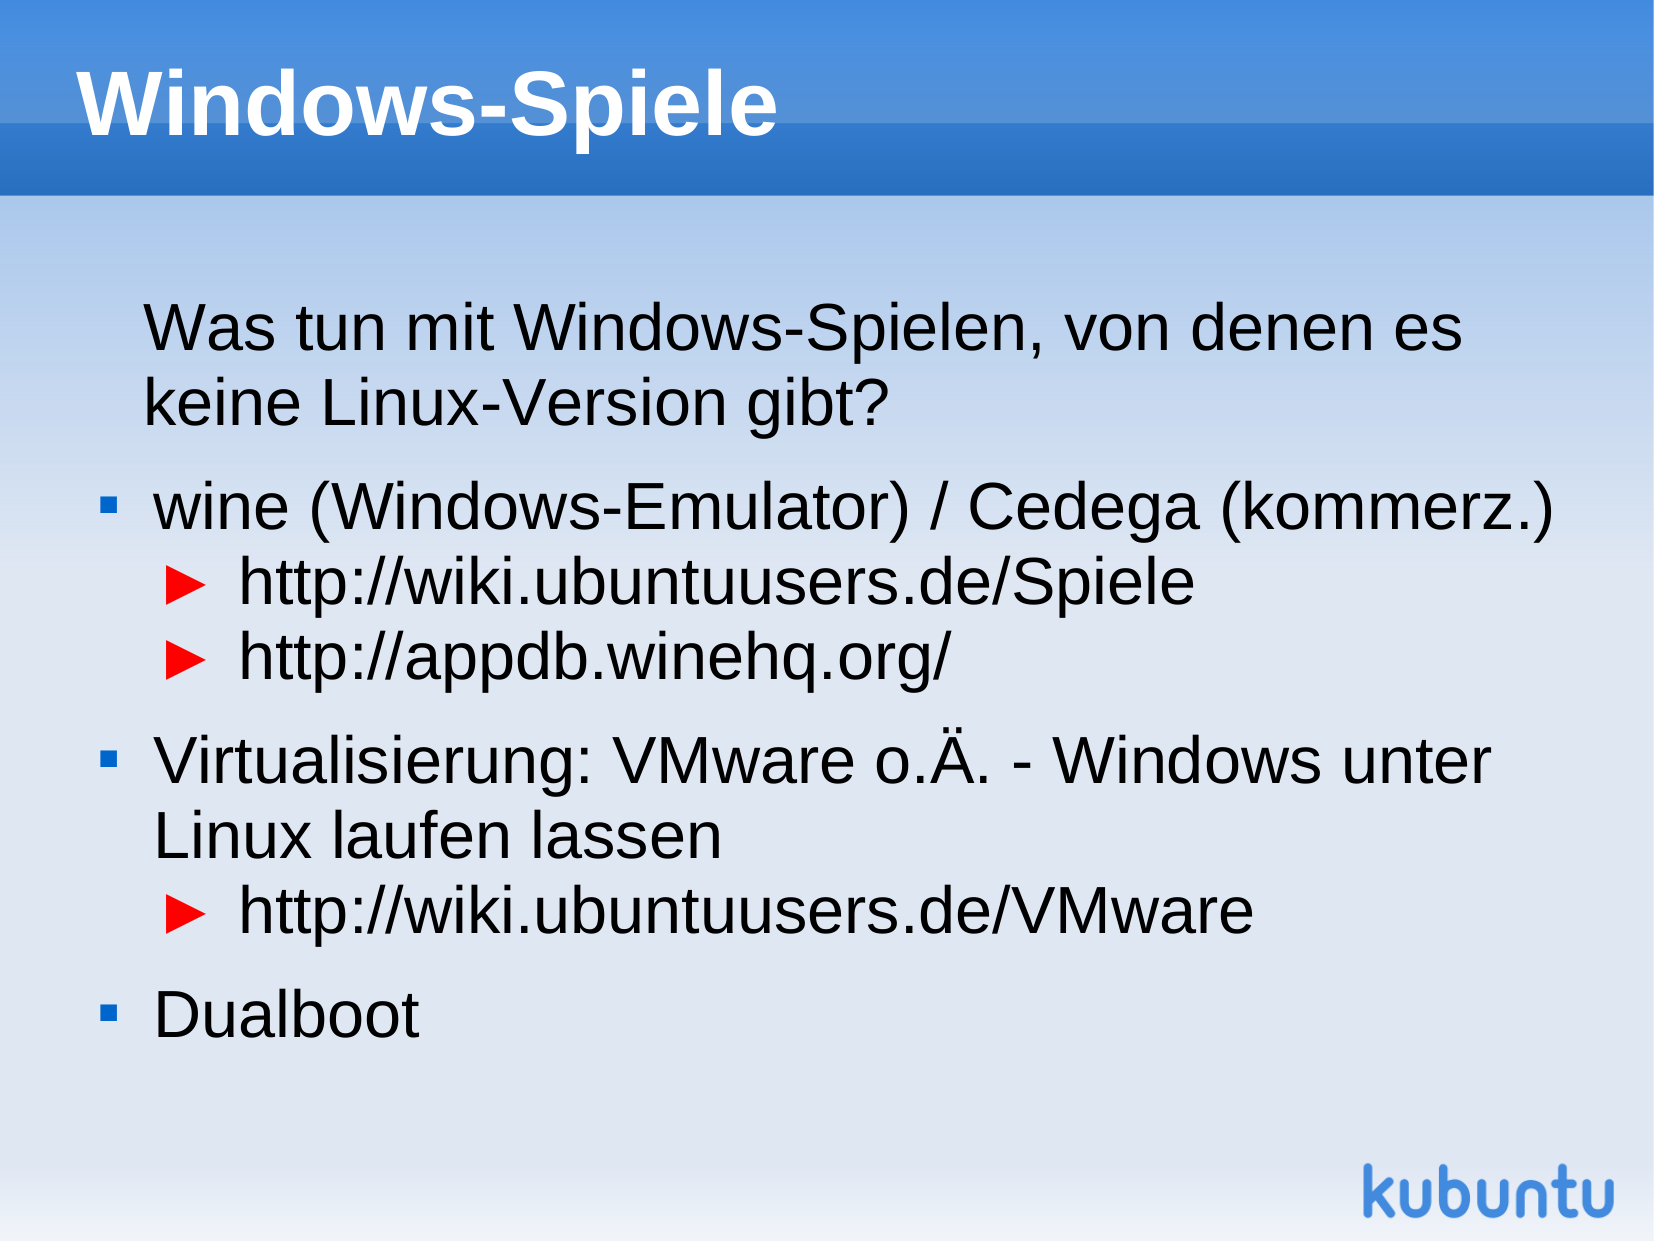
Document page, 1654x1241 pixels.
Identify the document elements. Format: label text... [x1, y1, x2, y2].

title Windows-Spiele [76, 0, 1565, 208]
list Was tun mit Windows-Spielen, von denen es keine Linux-Version gibt? wine (Windows-Emulator) / Cedega (kommerz.) ► http://wiki.ubuntuusers.de/Spiele ► http://appdb.winehq.org/ Virtualisierung: VMware o.Ä. - Windows unter Linux laufen lassen ► http://wiki.ubuntuusers.de/VMware Dualboot [82, 290, 1571, 1109]
picture [0, 0, 1654, 1241]
